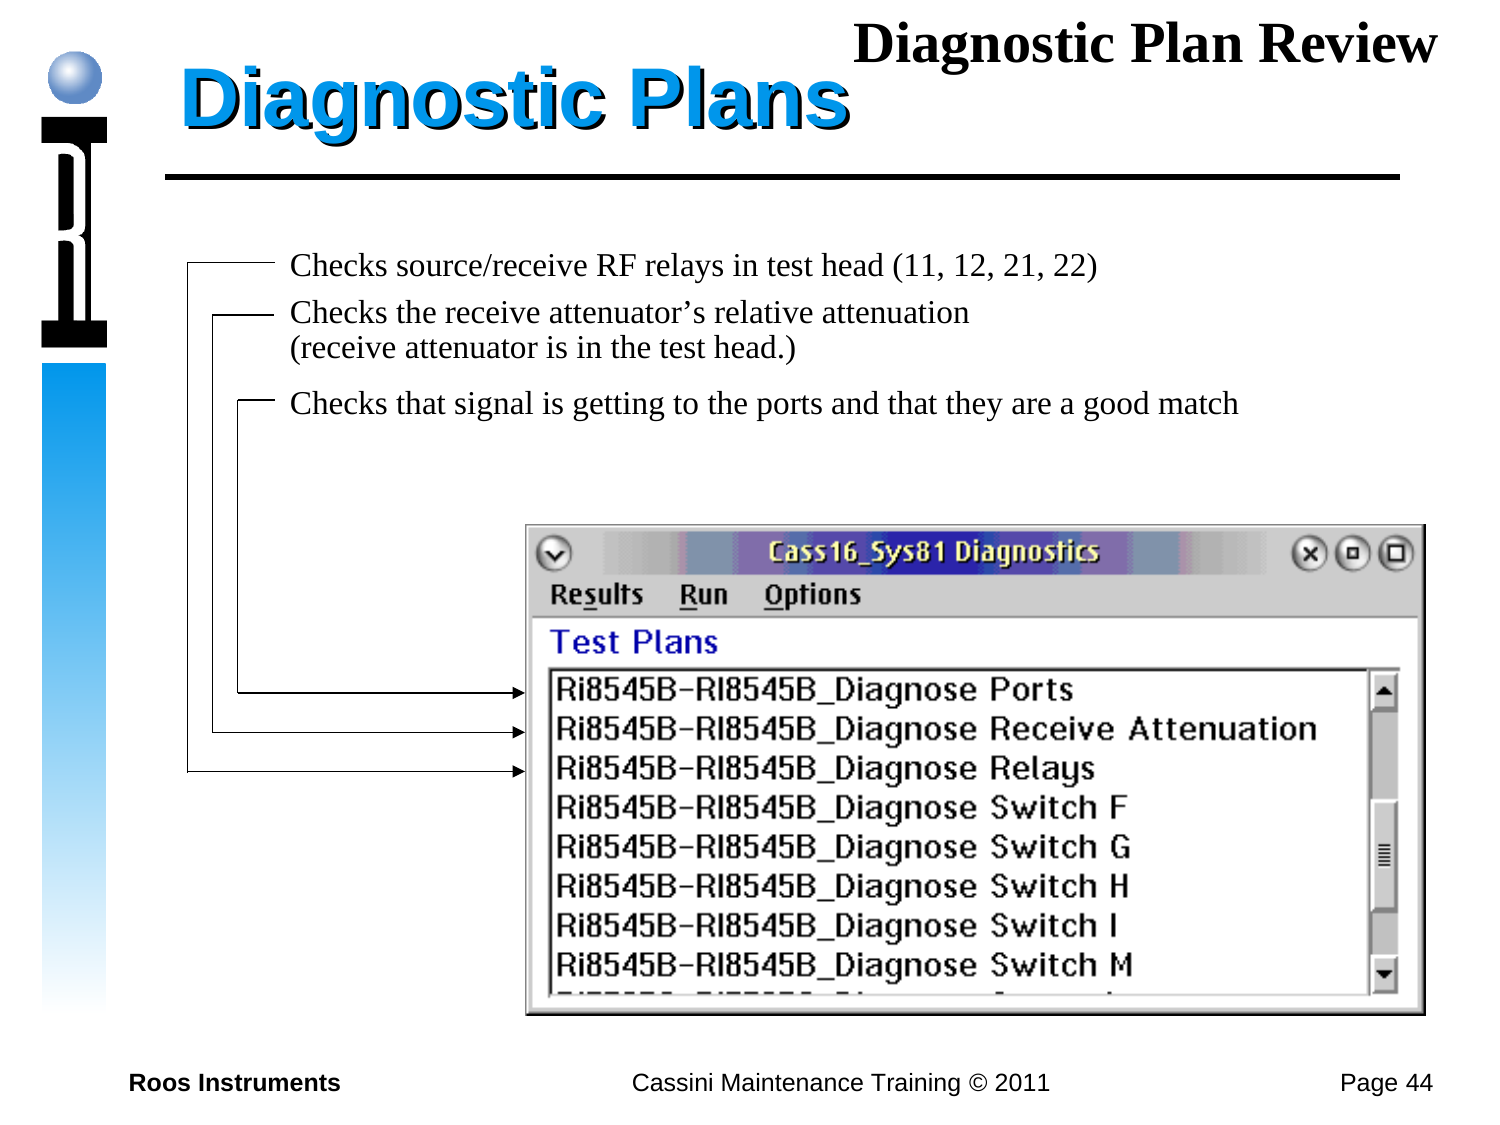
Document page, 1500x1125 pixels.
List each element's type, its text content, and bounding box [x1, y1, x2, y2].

picture [525, 524, 1426, 1016]
text_box Checks that signal is getting to the ports and that they are a good match [275, 377, 1413, 431]
text_box Checks source/receive RF relays in test head (11, 12, 21, 22) [275, 237, 1117, 293]
text_box Checks the receive attenuator’s relative attenuation (receive attenuator is in the test head.) [275, 287, 1438, 377]
text_box Diagnostic Plan Review [837, 0, 1455, 86]
title Diagnostic Plans [165, 43, 1441, 152]
